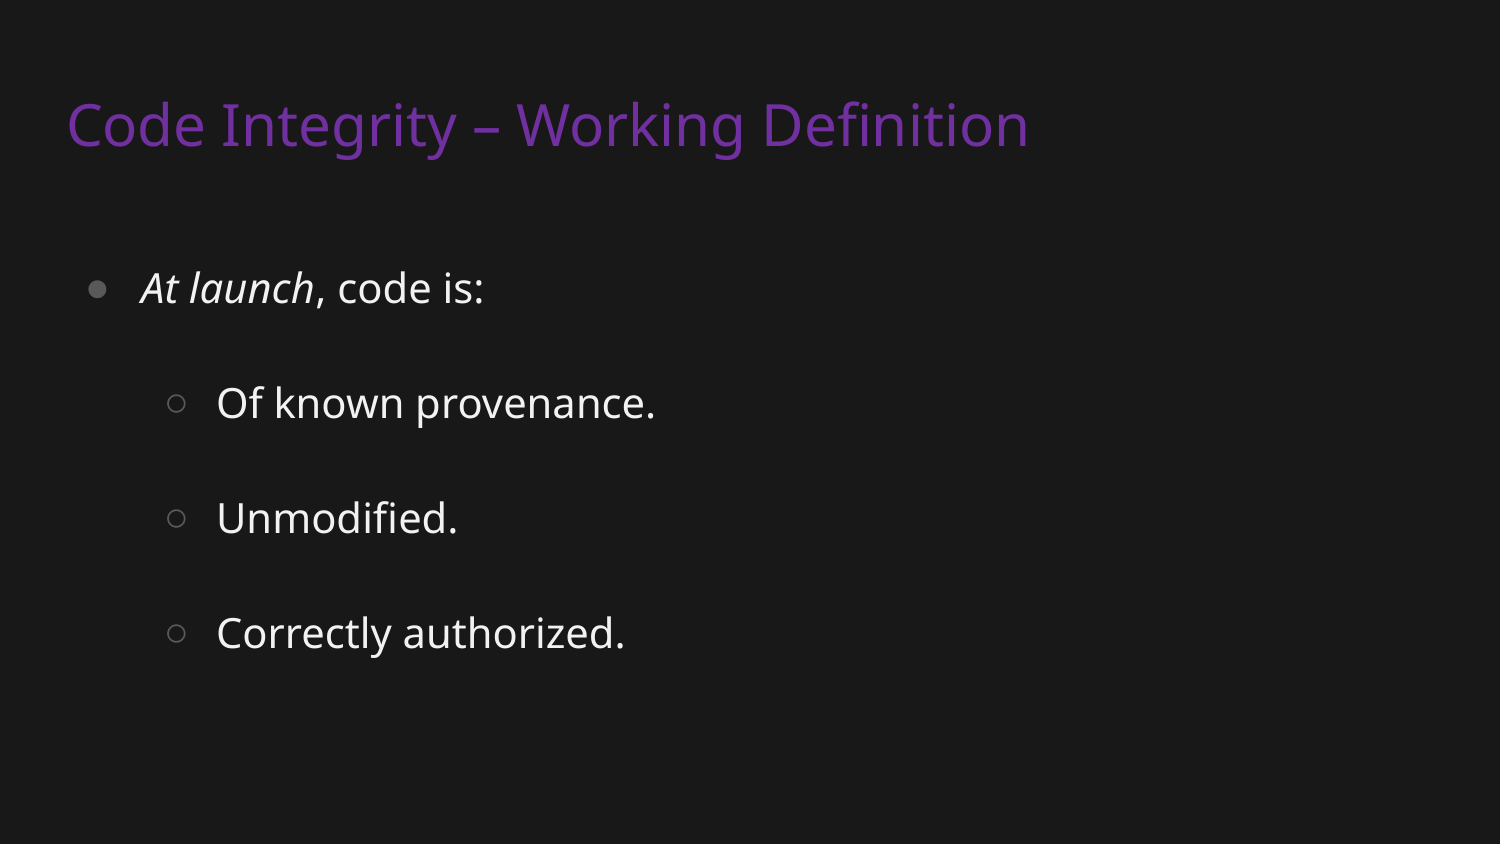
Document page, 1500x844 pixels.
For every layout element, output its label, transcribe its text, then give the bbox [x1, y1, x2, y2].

title Code Integrity – Working Definition [51, 72, 1449, 167]
list At launch, code is: Of known provenance. Unmodified. Correctly authorized. [51, 189, 1449, 750]
